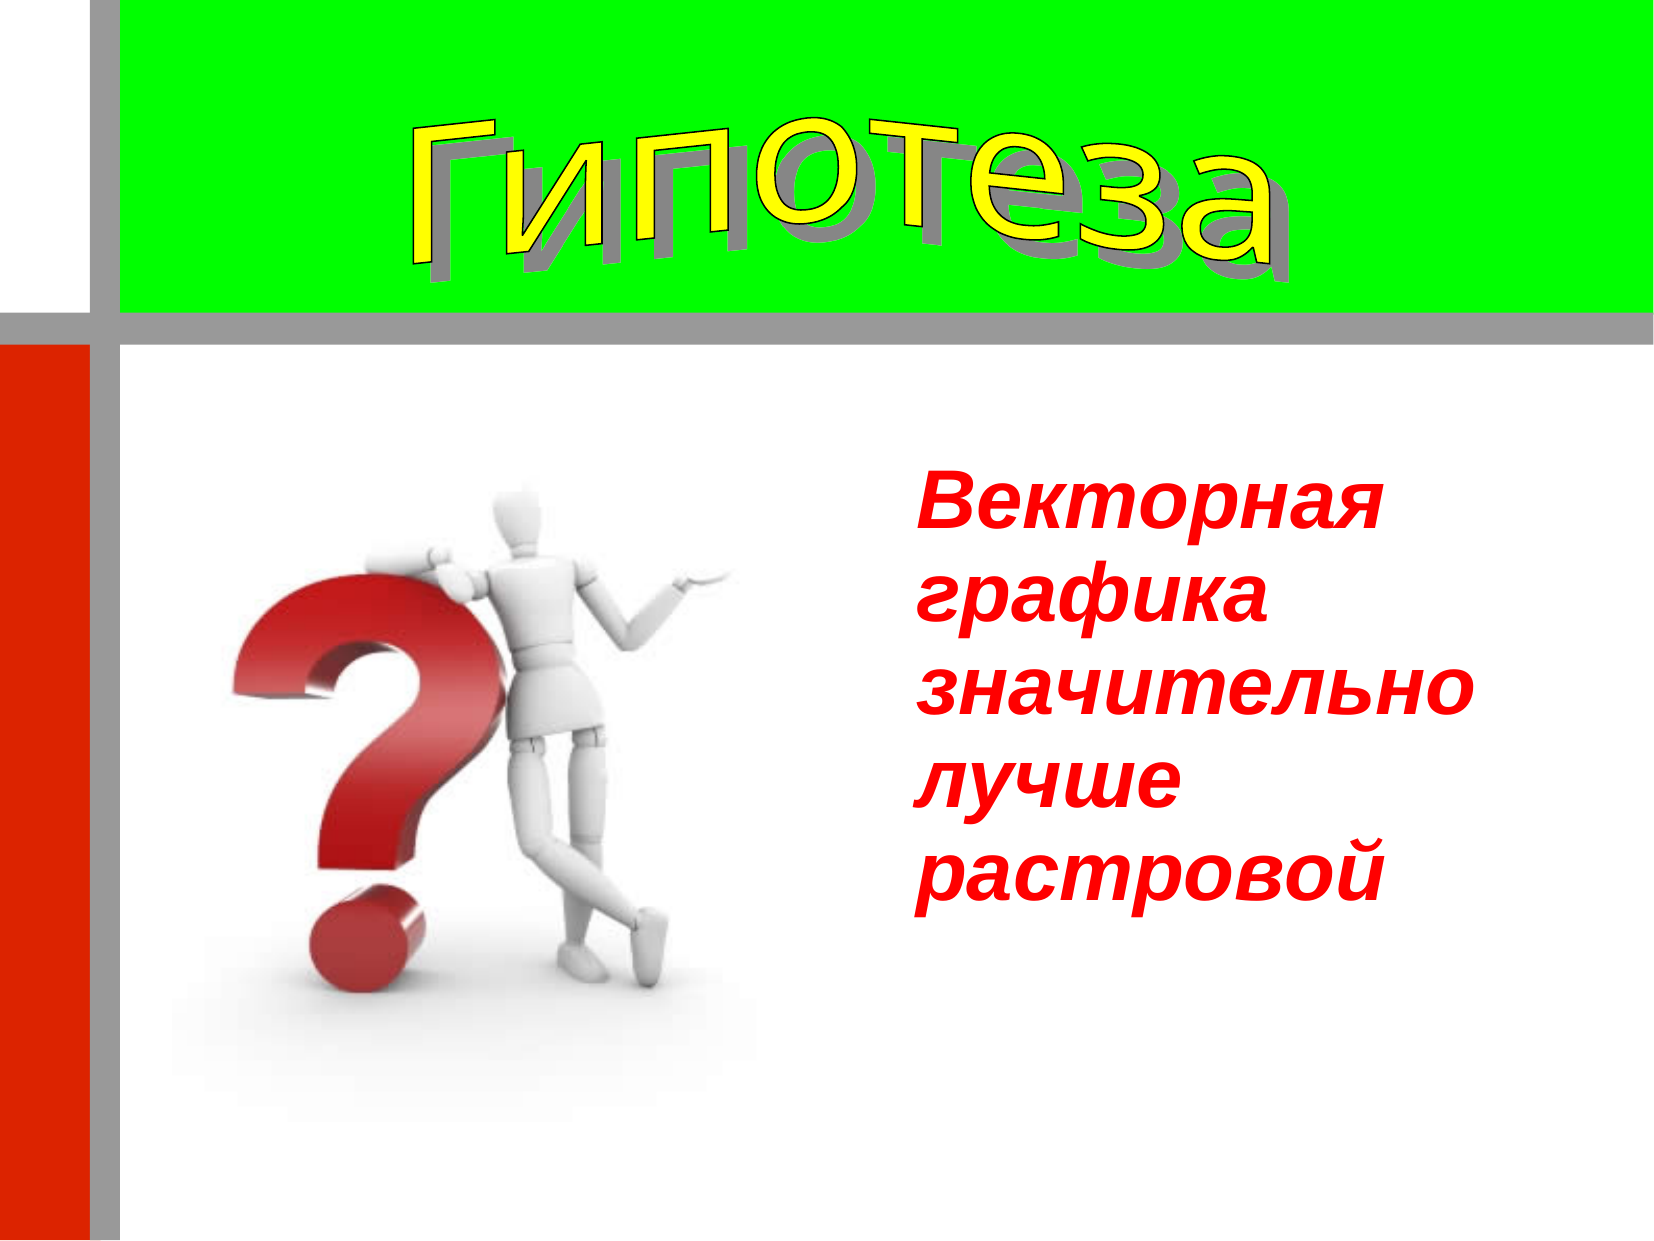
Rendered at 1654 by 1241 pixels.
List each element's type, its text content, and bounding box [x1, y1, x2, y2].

text_box Гипотеза [869, 119, 958, 227]
text_box Гипотеза [970, 132, 1064, 240]
picture [121, 331, 811, 1150]
text_box Гипотеза [1080, 143, 1164, 250]
text_box Гипотеза [636, 128, 729, 240]
text_box Гипотеза [506, 141, 603, 254]
list Векторная графика значительно лучше растровой [845, 331, 1535, 1135]
text_box Гипотеза [1181, 155, 1270, 264]
text_box Гипотеза [413, 119, 495, 264]
text_box Гипотеза [756, 117, 857, 224]
